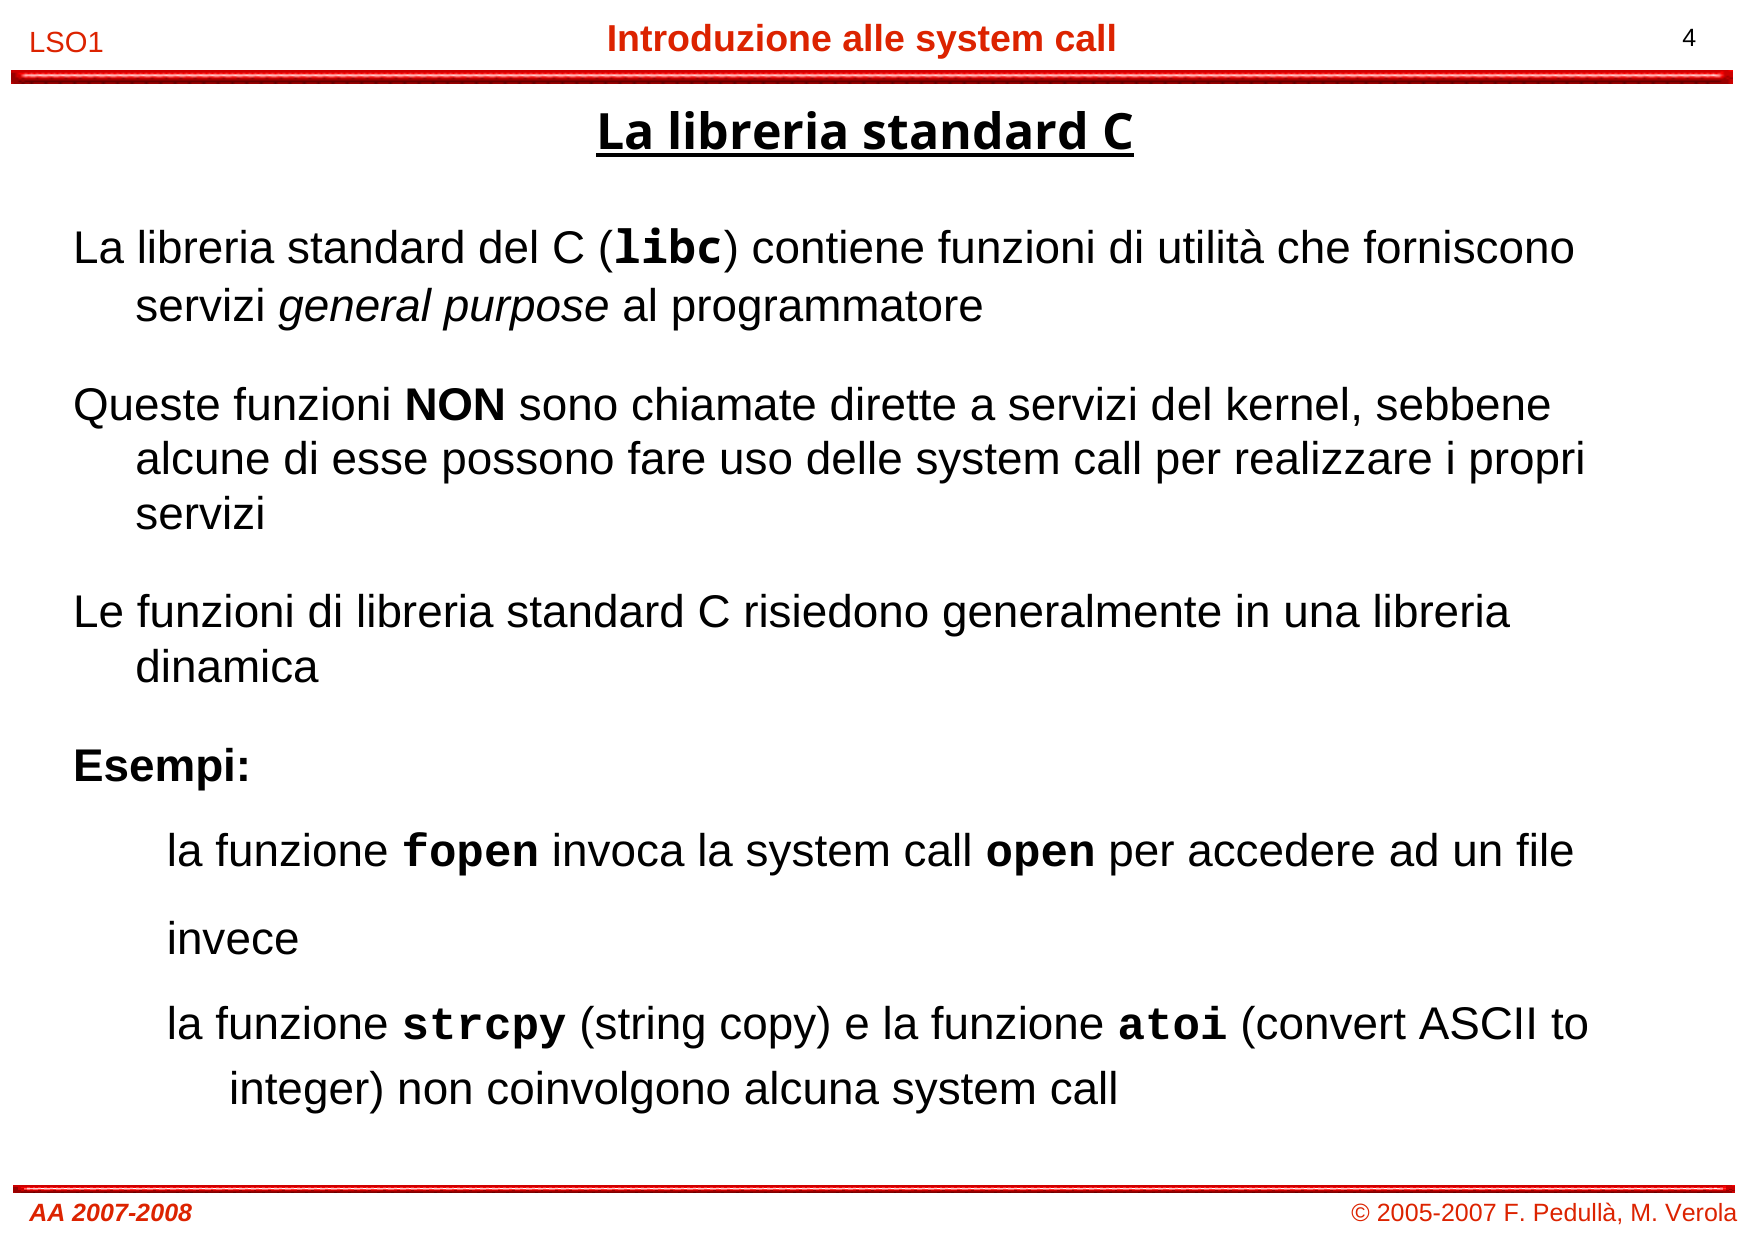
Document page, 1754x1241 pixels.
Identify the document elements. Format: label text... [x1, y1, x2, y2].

picture [11, 70, 1733, 84]
picture [13, 1185, 1735, 1193]
list La libreria standard del C (libc) contiene funzioni di utilità che forniscono servizi general purpose al programmatore Queste funzioni NON sono chiamate dirette a servizi del kernel, sebbene alcune di esse possono fare uso delle system call per realizzare i propri servizi Le funzioni di libreria standard C risiedono generalmente in una libreria dinamica Esempi: la funzione fopen invoca la system call open per accedere ad un file invece la funzione strcpy (string copy) e la funzione atoi (convert ASCII to integer) non coinvolgono alcuna system call [58, 206, 1696, 1114]
title La libreria standard C [554, 84, 1176, 180]
